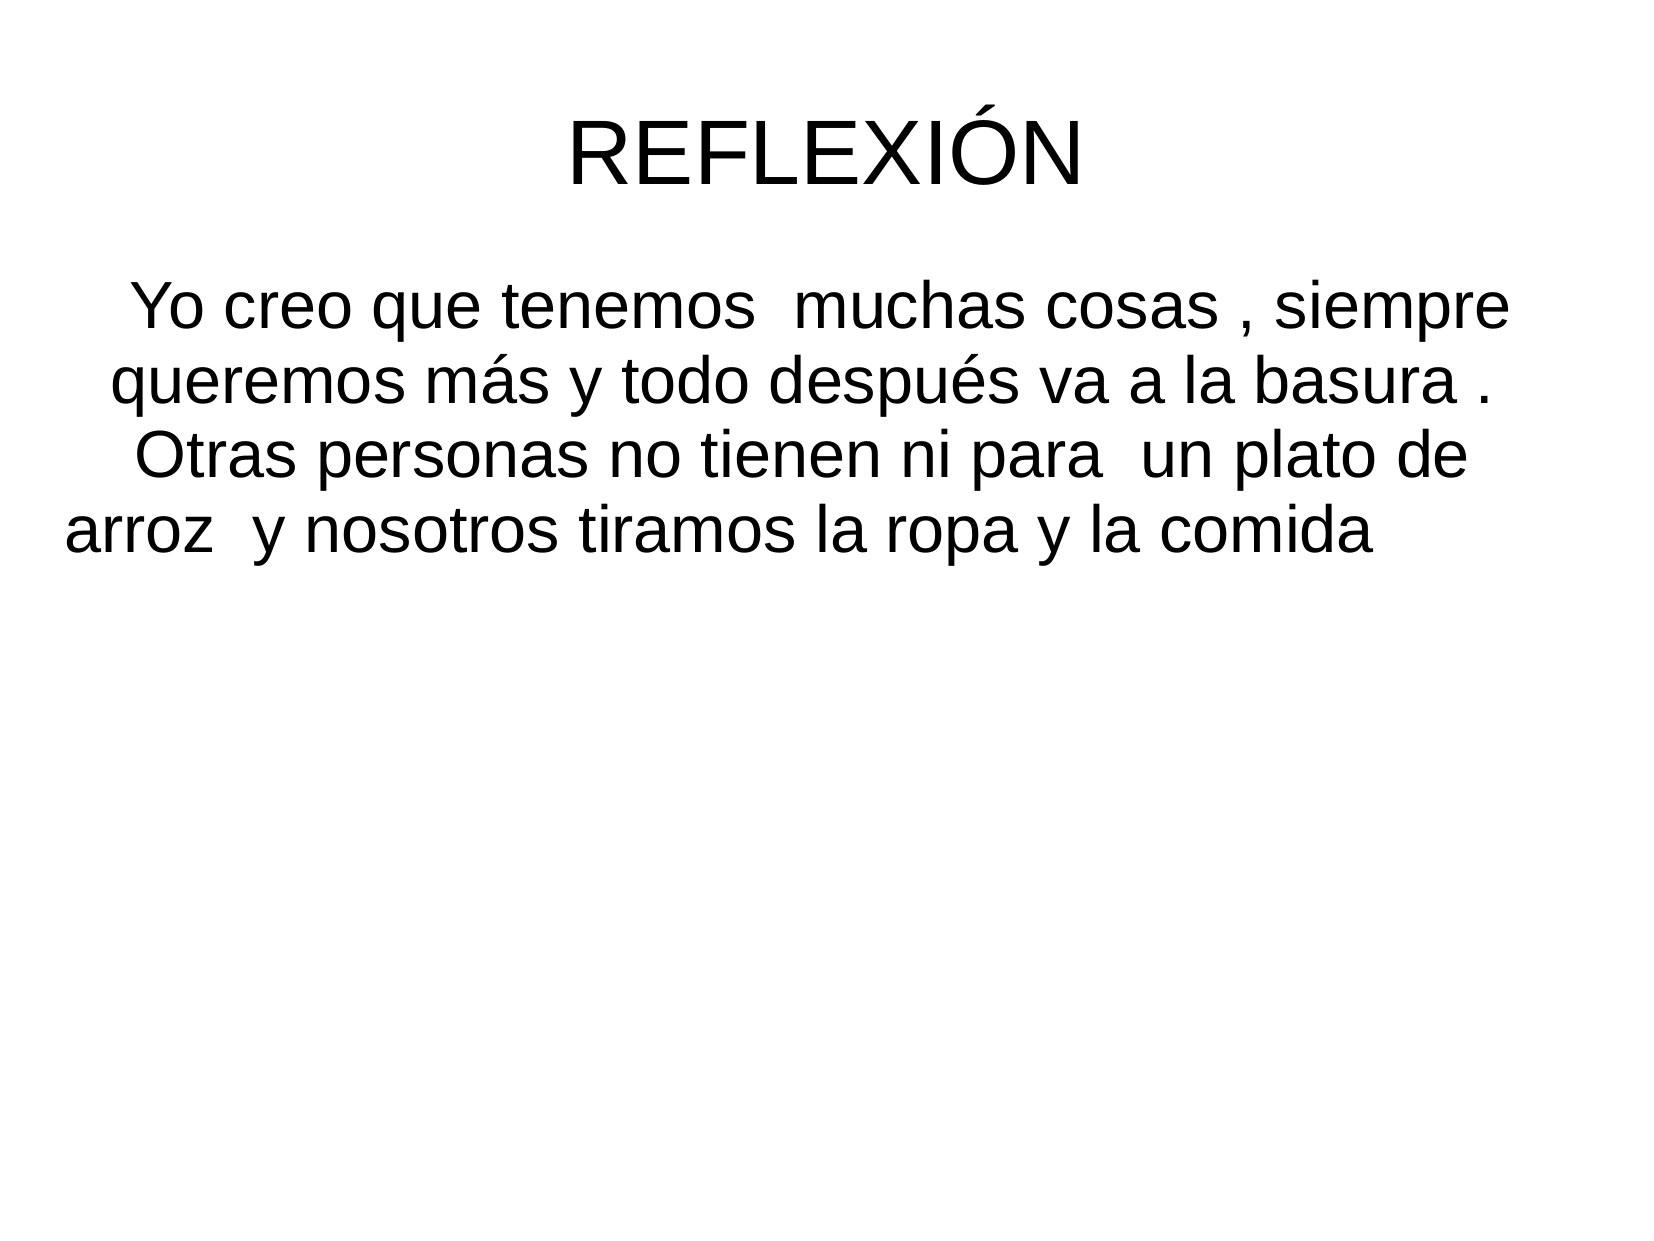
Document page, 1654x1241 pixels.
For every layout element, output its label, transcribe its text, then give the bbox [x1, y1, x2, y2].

subtitle Yo creo que tenemos muchas cosas , siempre queremos más y todo después va a la basura . Otras personas no tienen ni para un plato de arroz y nosotros tiramos la ropa y la comida [59, 267, 1548, 1241]
title REFLEXIÓN [82, 49, 1571, 257]
